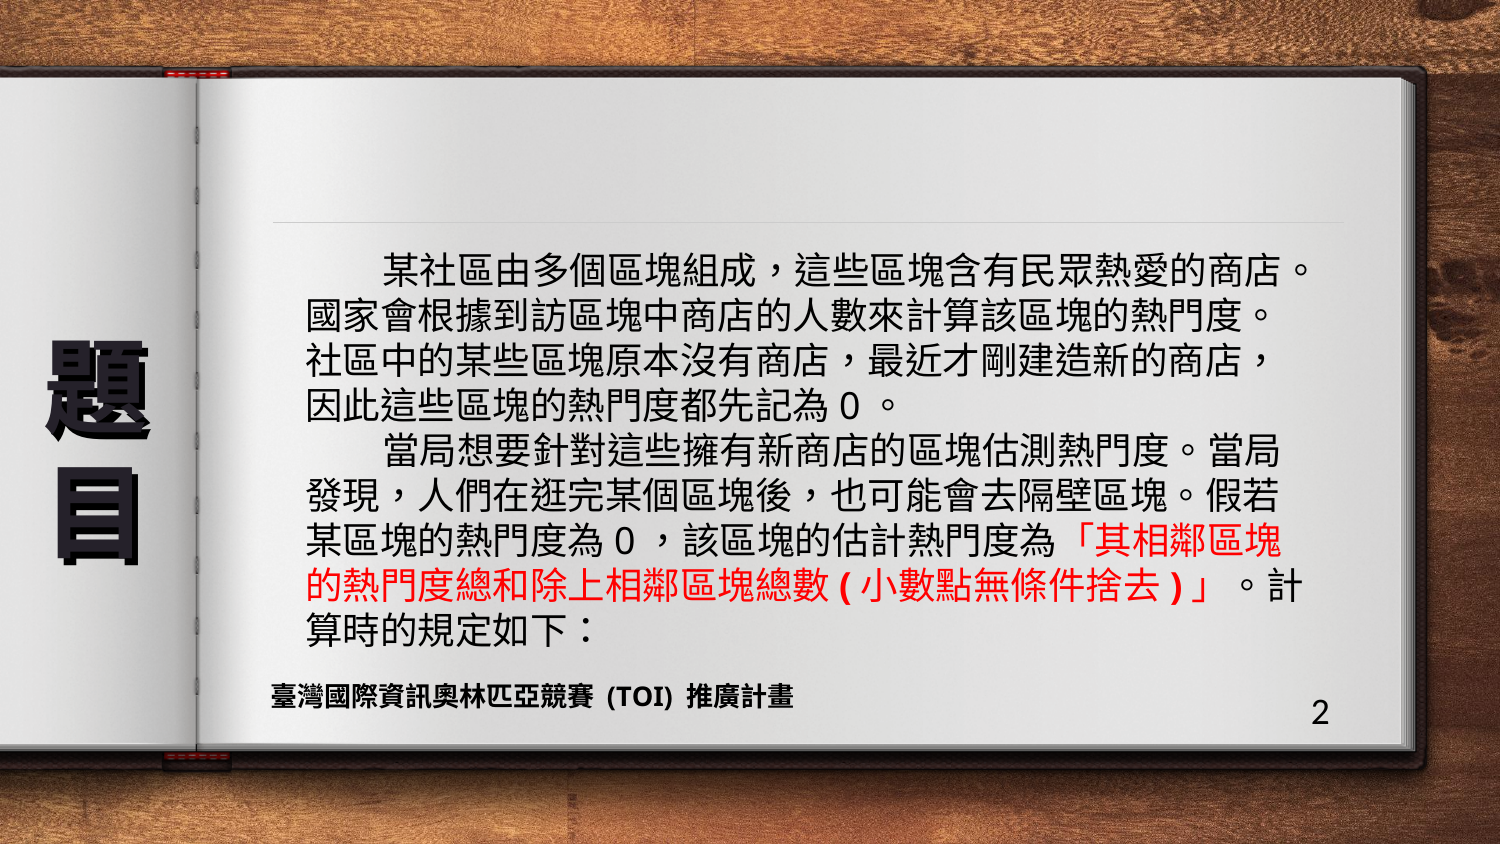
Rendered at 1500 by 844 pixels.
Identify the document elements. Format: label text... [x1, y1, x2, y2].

text_box [1295, 672, 1386, 737]
title 題 目 [28, 306, 210, 552]
text_box 某社區由多個區塊組成，這些區塊含有民眾熱愛的商店。國家會根據到訪區塊中商店的人數來計算該區塊的熱門度。社區中的某些區塊原本沒有商店，最近才剛建造新的商店，因此這些區塊的熱門度都先記為0。 當局想要針對這些擁有新商店的區塊估測熱門度。當局發現，人們在逛完某個區塊後，也可能會去隔壁區塊。假若某區塊的熱門度為0，該區塊的估計熱門度為「其相鄰區塊的熱門度總和除上相鄰區塊總數(小數點無條件捨去)」。計算時的規定如下： [290, 194, 1324, 659]
